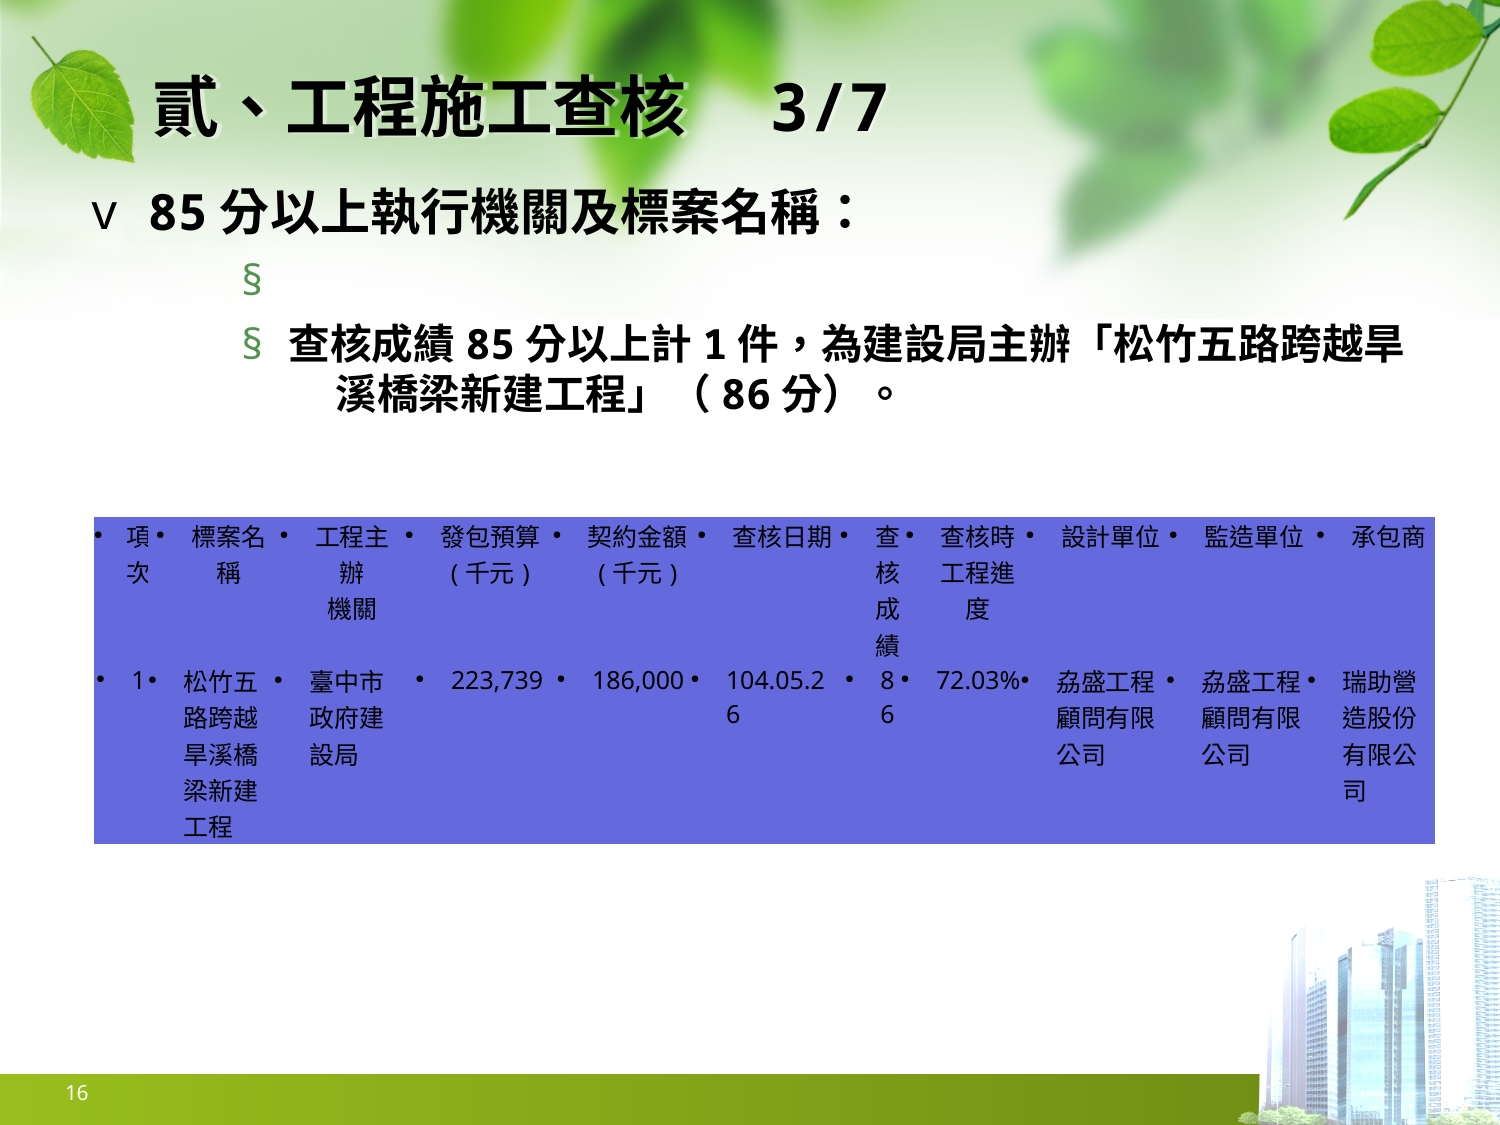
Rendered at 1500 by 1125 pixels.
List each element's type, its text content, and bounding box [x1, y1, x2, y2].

table_header 標案名稱 [148, 517, 274, 663]
table_header 查核時工程進度 [901, 517, 1021, 663]
table_header 契約金額 (千元) [550, 517, 691, 663]
table_cell 劦盛工程顧問有限公司 [1166, 663, 1307, 844]
table_cell 72.03% [901, 663, 1021, 844]
text_box 16 [50, 1072, 138, 1113]
table_header 監造單位 [1166, 517, 1307, 663]
table_cell 186,000 [550, 663, 691, 844]
table_cell 瑞助營造股份有限公司 [1307, 663, 1435, 844]
table_cell 223,739 [395, 663, 550, 844]
table_header 項次 [94, 517, 148, 663]
title 貳、工程施工查核 3/7 [137, 57, 1325, 150]
table_header 工程主辦 機關 [274, 517, 395, 663]
table_header 查核成績 [839, 517, 901, 663]
table_header 發包預算 (千元) [395, 517, 550, 663]
table_cell 臺中市政府建設局 [274, 663, 395, 844]
table_cell 劦盛工程顧問有限公司 [1021, 663, 1166, 844]
table_cell 1 [94, 663, 148, 844]
table_cell 86 [839, 663, 901, 844]
table_header 承包商 [1307, 517, 1435, 663]
table_cell 104.05.26 [691, 663, 839, 844]
table_cell 松竹五路跨越旱溪橋梁新建工程 [148, 663, 274, 844]
list 85分以上執行機關及標案名稱： 查核成績85分以上計1件，為建設局主辦「松竹五路跨越旱溪橋梁新建工程」（86分）。 [76, 172, 1424, 965]
table_header 設計單位 [1021, 517, 1166, 663]
table_header 查核日期 [691, 517, 839, 663]
